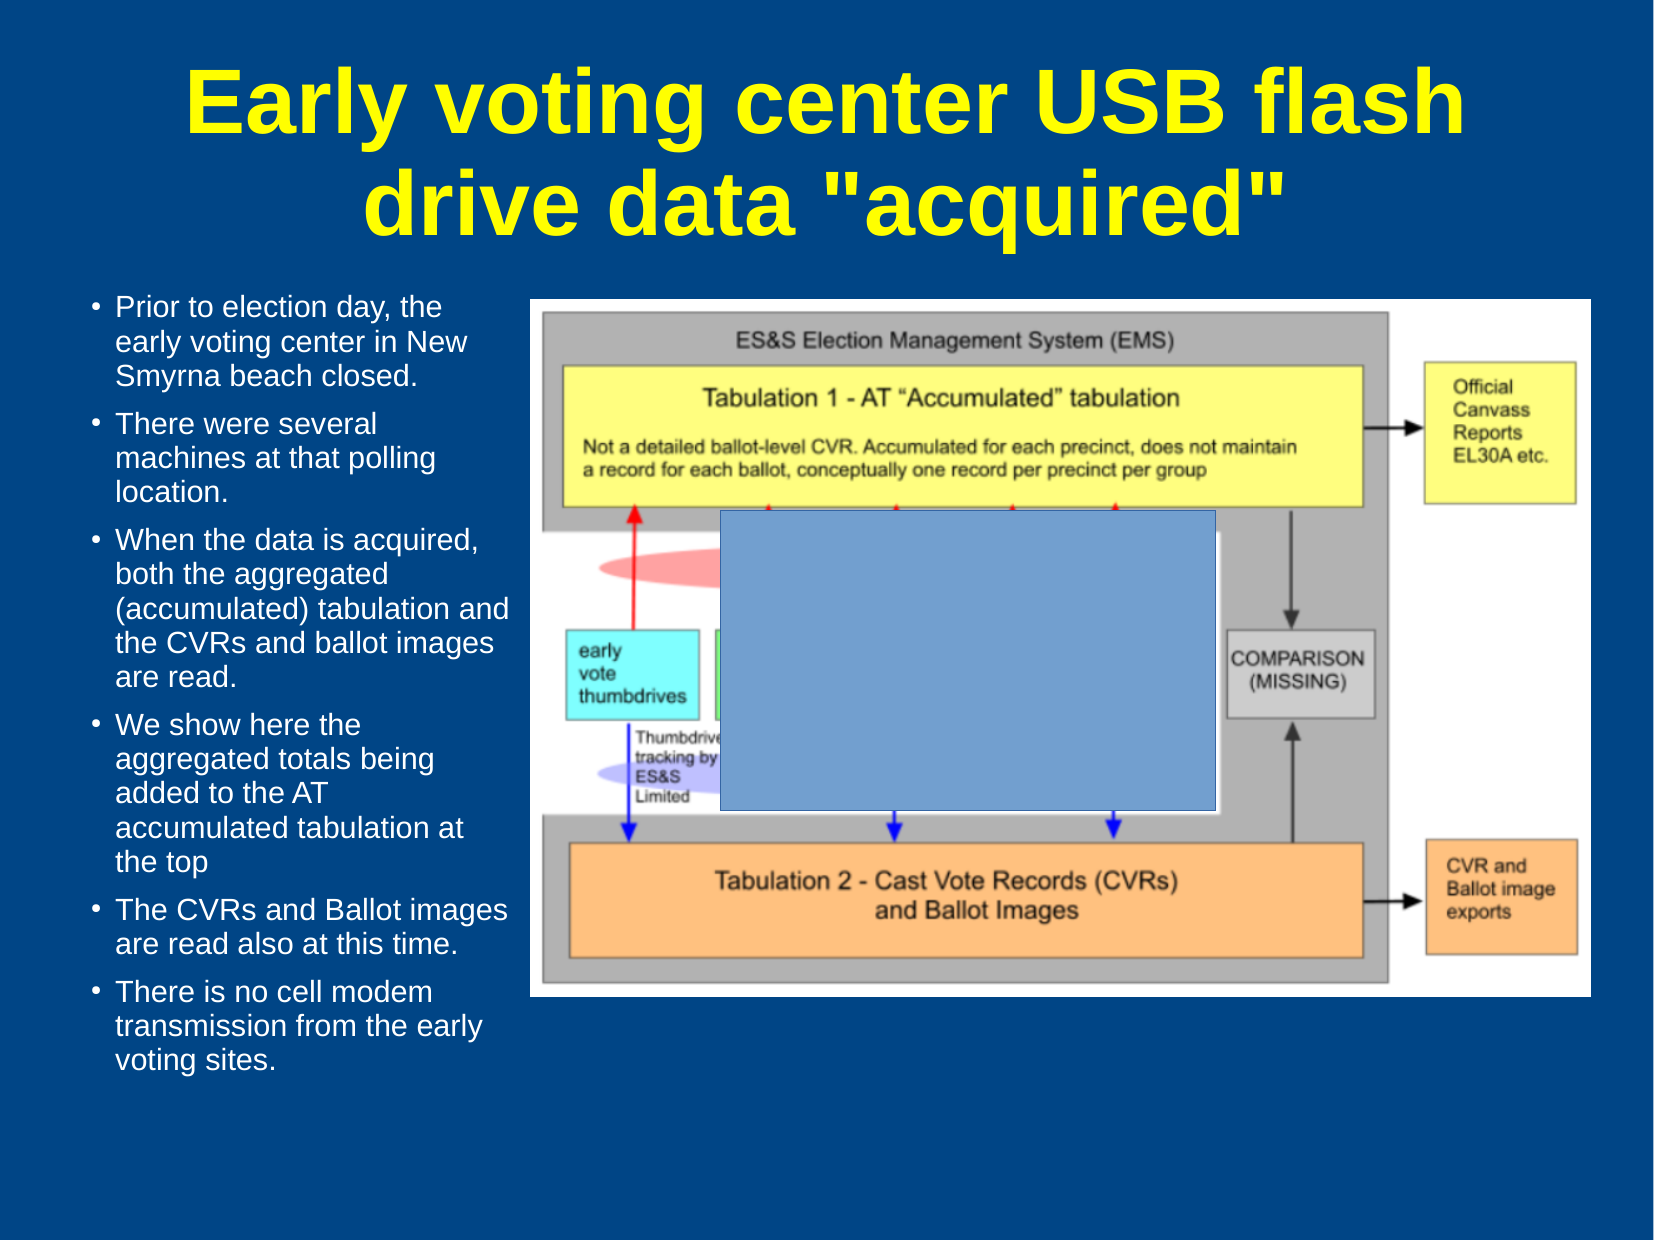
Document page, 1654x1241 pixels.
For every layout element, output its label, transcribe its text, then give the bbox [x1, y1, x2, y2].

text_box [720, 510, 1216, 811]
list Prior to election day, the early voting center in New Smyrna beach closed. There were several machines at that polling location. When the data is acquired, both the aggregated (accumulated) tabulation and the CVRs and ballot images are read. We show here the aggregated totals being added to the AT accumulated tabulation at the top The CVRs and Ballot images are read also at this time. There is no cell modem transmission from the early voting sites. [82, 290, 511, 1096]
title Early voting center USB flash drive data "acquired" [82, 49, 1571, 257]
picture [530, 299, 1591, 997]
